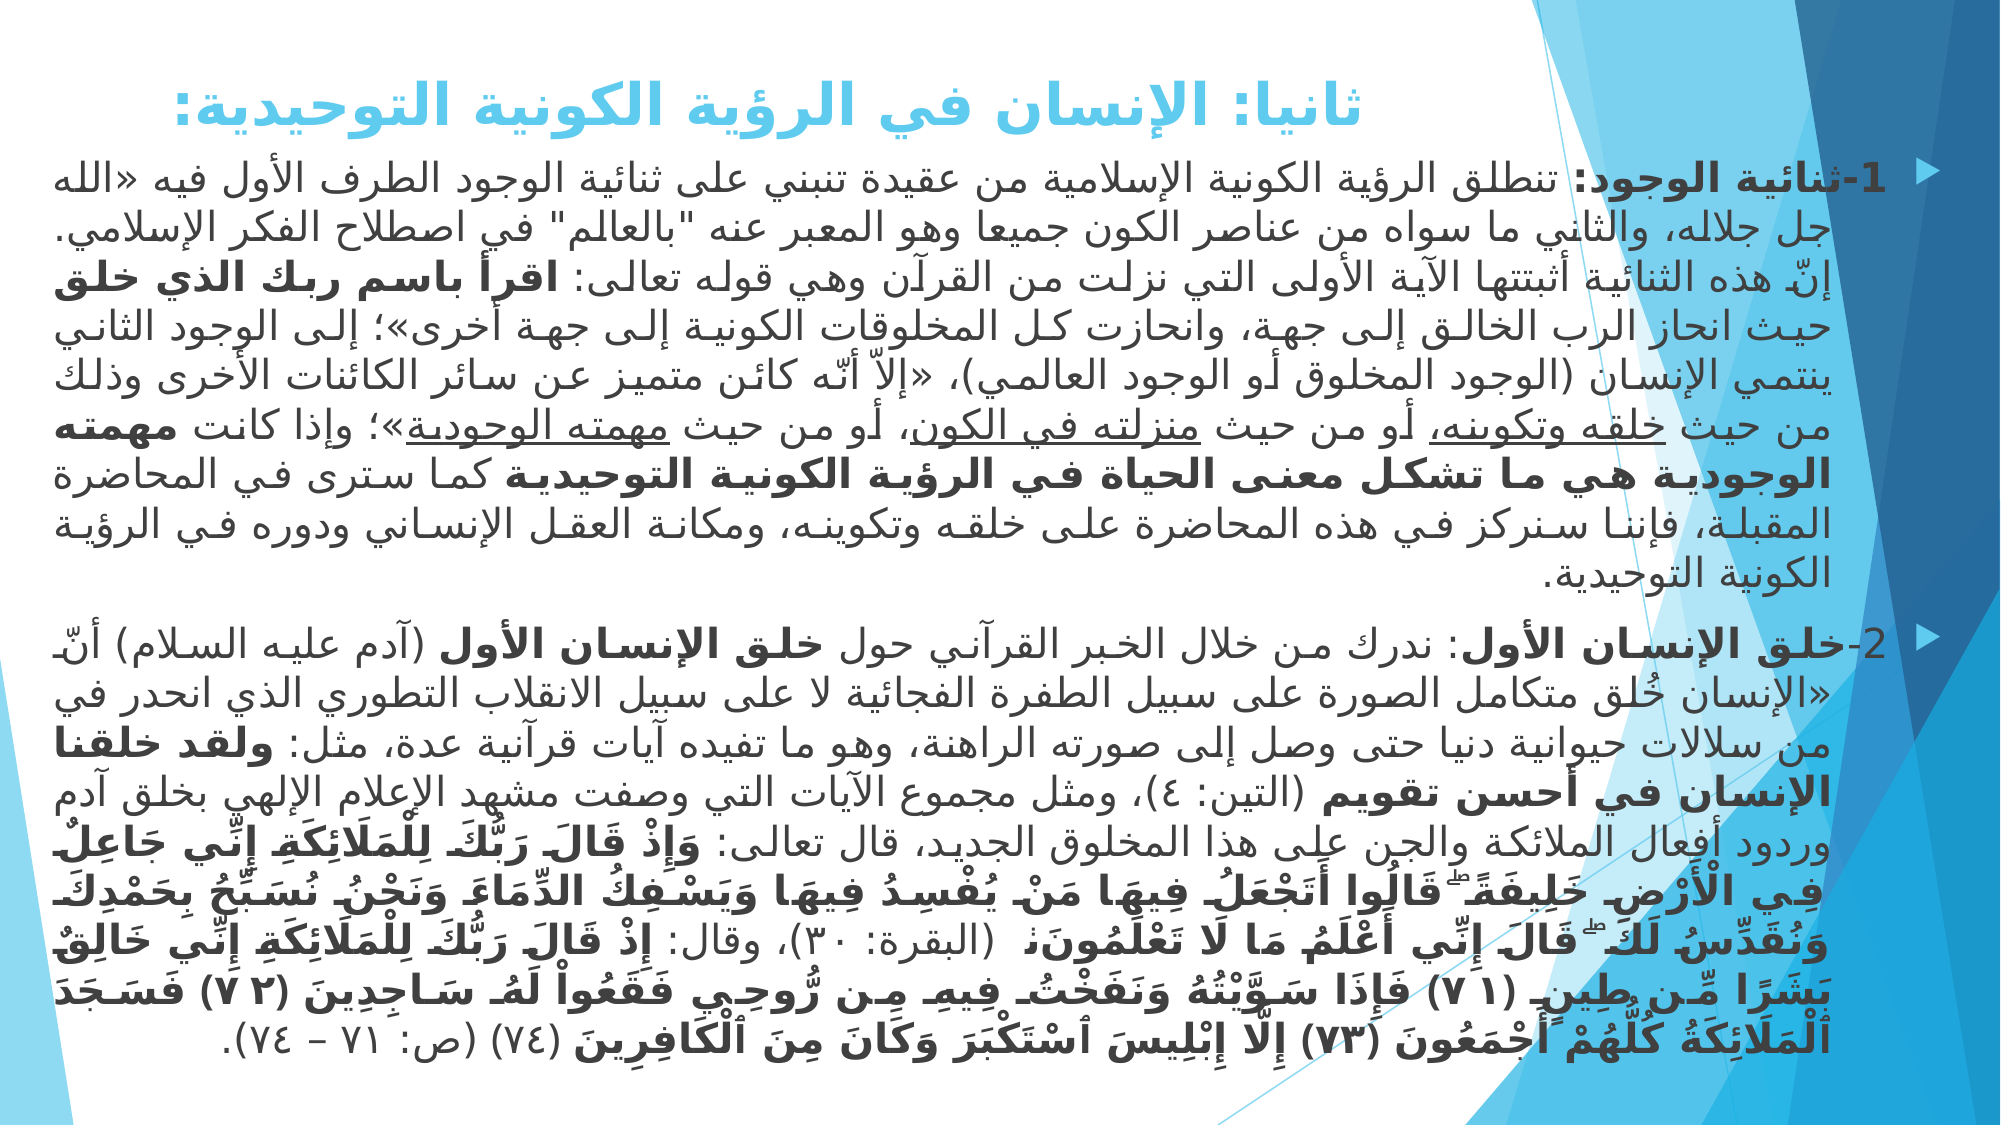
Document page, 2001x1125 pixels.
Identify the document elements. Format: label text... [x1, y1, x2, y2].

title ثانيا: الإنسان في الرؤية الكونية التوحيدية: [137, 59, 1863, 143]
list 1-ثنائية الوجود: تنطلق الرؤية الكونية الإسلامية من عقيدة تنبني على ثنائية الوجود الطرف الأول فيه «الله جل جلاله، والثاني ما سواه من عناصر الكون جميعا وهو المعبر عنه "بالعالم" في اصطلاح الفكر الإسلامي. إنّ هذه الثنائية أثبتتها الآية الأولى التي نزلت من القرآن وهي قوله تعالى: اقرأ باسم ربك الذي خلق حيث انحاز الرب الخالق إلى جهة، وانحازت كل المخلوقات الكونية إلى جهة أخرى»؛ إلى الوجود الثاني ينتمي الإنسان (الوجود المخلوق أو الوجود العالمي)، «إلاّ أنّه كائن متميز عن سائر الكائنات الأخرى وذلك من حيث خلقه وتكوينه، أو من حيث منزلته في الكون، أو من حيث مهمته الوجودية»؛ وإذا كانت مهمته الوجودية هي ما تشكل معنى الحياة في الرؤية الكونية التوحيدية كما سترى في المحاضرة المقبلة، فإننا سنركز في هذه المحاضرة على خلقه وتكوينه، ومكانة العقل الإنساني ودوره في الرؤية الكونية التوحيدية. 2-خلق الإنسان الأول: ندرك من خلال الخبر القرآني حول خلق الإنسان الأول (آدم عليه السلام) أنّ «الإنسان خُلق متكامل الصورة على سبيل الطفرة الفجائية لا على سبيل الانقلاب التطوري الذي انحدر في من سلالات حيوانية دنيا حتى وصل إلى صورته الراهنة، وهو ما تفيده آيات قرآنية عدة، مثل: ولقد خلقنا الإنسان في أحسن تقويم (التين: ٤)، ومثل مجموع الآيات التي وصفت مشهد الإعلام الإلهي بخلق آدم وردود أفعال الملائكة والجن على هذا المخلوق الجديد، قال تعالى: وَإِذْ قَالَ رَبُّكَ لِلْمَلَائِكَةِ إِنِّي جَاعِلٌ فِي الْأَرْضِ خَلِيفَةً ۖ قَالُوا أَتَجْعَلُ فِيهَا مَنْ يُفْسِدُ فِيهَا وَيَسْفِكُ الدِّمَاءَ وَنَحْنُ نُسَبِّحُ بِحَمْدِكَ وَنُقَدِّسُ لَكَ ۖ قَالَ إِنِّي أَعْلَمُ مَا لَا تَعْلَمُونَﭠ (البقرة: ٣٠)، وقال: إِذْ قَالَ رَبُّكَ لِلْمَلَائِكَةِ إِنِّي خَالِقٌ بَشَرًا مِّن طِينٍ ﴿٧١﴾ فَإِذَا سَوَّيْتُهُ وَنَفَخْتُ فِيهِ مِن رُّوحِي فَقَعُواْ لَهُ سَاجِدِينَ ﴿٧٢﴾ فَسَجَدَ ٱلْمَلَائِكَةُ كُلُّهُمْ أَجْمَعُونَ ﴿٧٣﴾ إِلَّا إِبْلِيسَ ٱسْتَكْبَرَ وَكَانَ مِنَ ٱلْكَافِرِينَ ﴿٧٤﴾ (ص: ٧١ – ٧٤). [38, 143, 1959, 1077]
